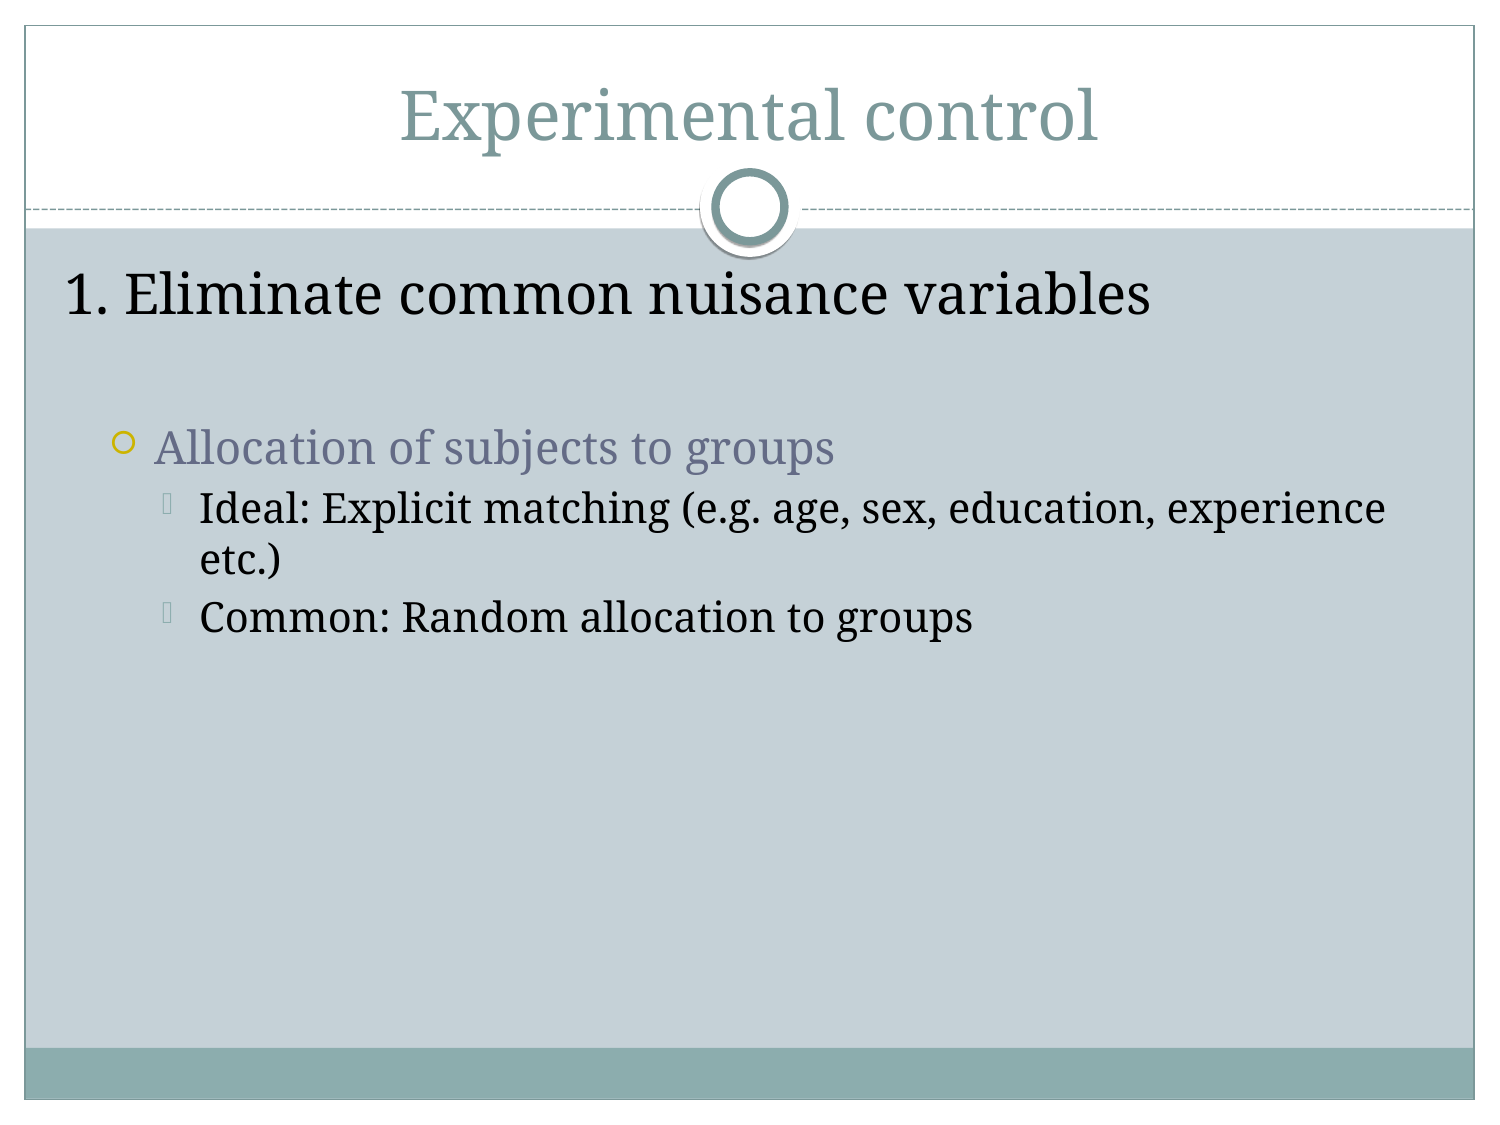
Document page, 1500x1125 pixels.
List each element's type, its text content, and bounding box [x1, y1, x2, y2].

list 1. Eliminate common nuisance variables Allocation of subjects to groups Ideal: Explicit matching (e.g. age, sex, education, experience etc.) Common: Random allocation to groups [49, 250, 1445, 1001]
title Experimental control [49, 37, 1450, 162]
